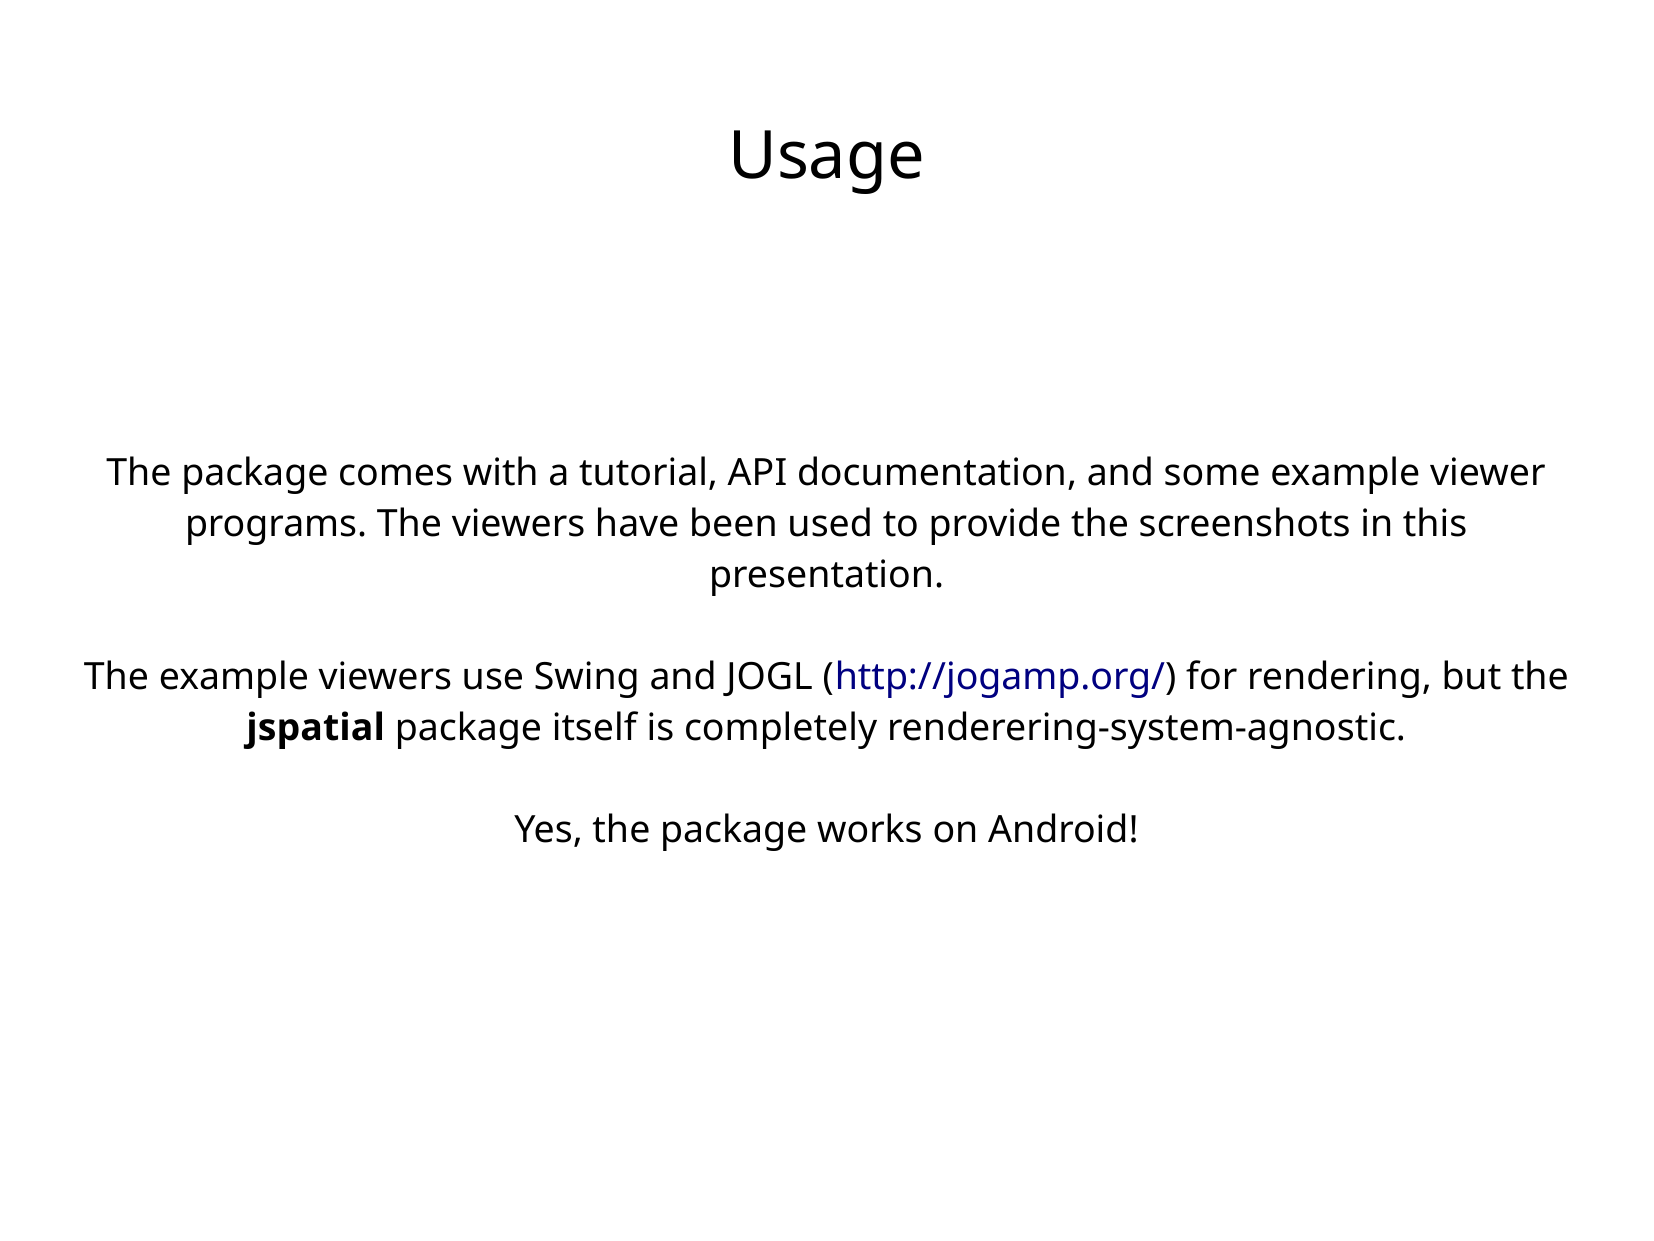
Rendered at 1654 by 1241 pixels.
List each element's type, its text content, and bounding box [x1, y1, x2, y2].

subtitle The package comes with a tutorial, API documentation, and some example viewer programs. The viewers have been used to provide the screenshots in this presentation. The example viewers use Swing and JOGL (http://jogamp.org/) for rendering, but the jspatial package itself is completely renderering-system-agnostic. Yes, the package works on Android! [82, 290, 1571, 1010]
title Usage [82, 49, 1571, 257]
